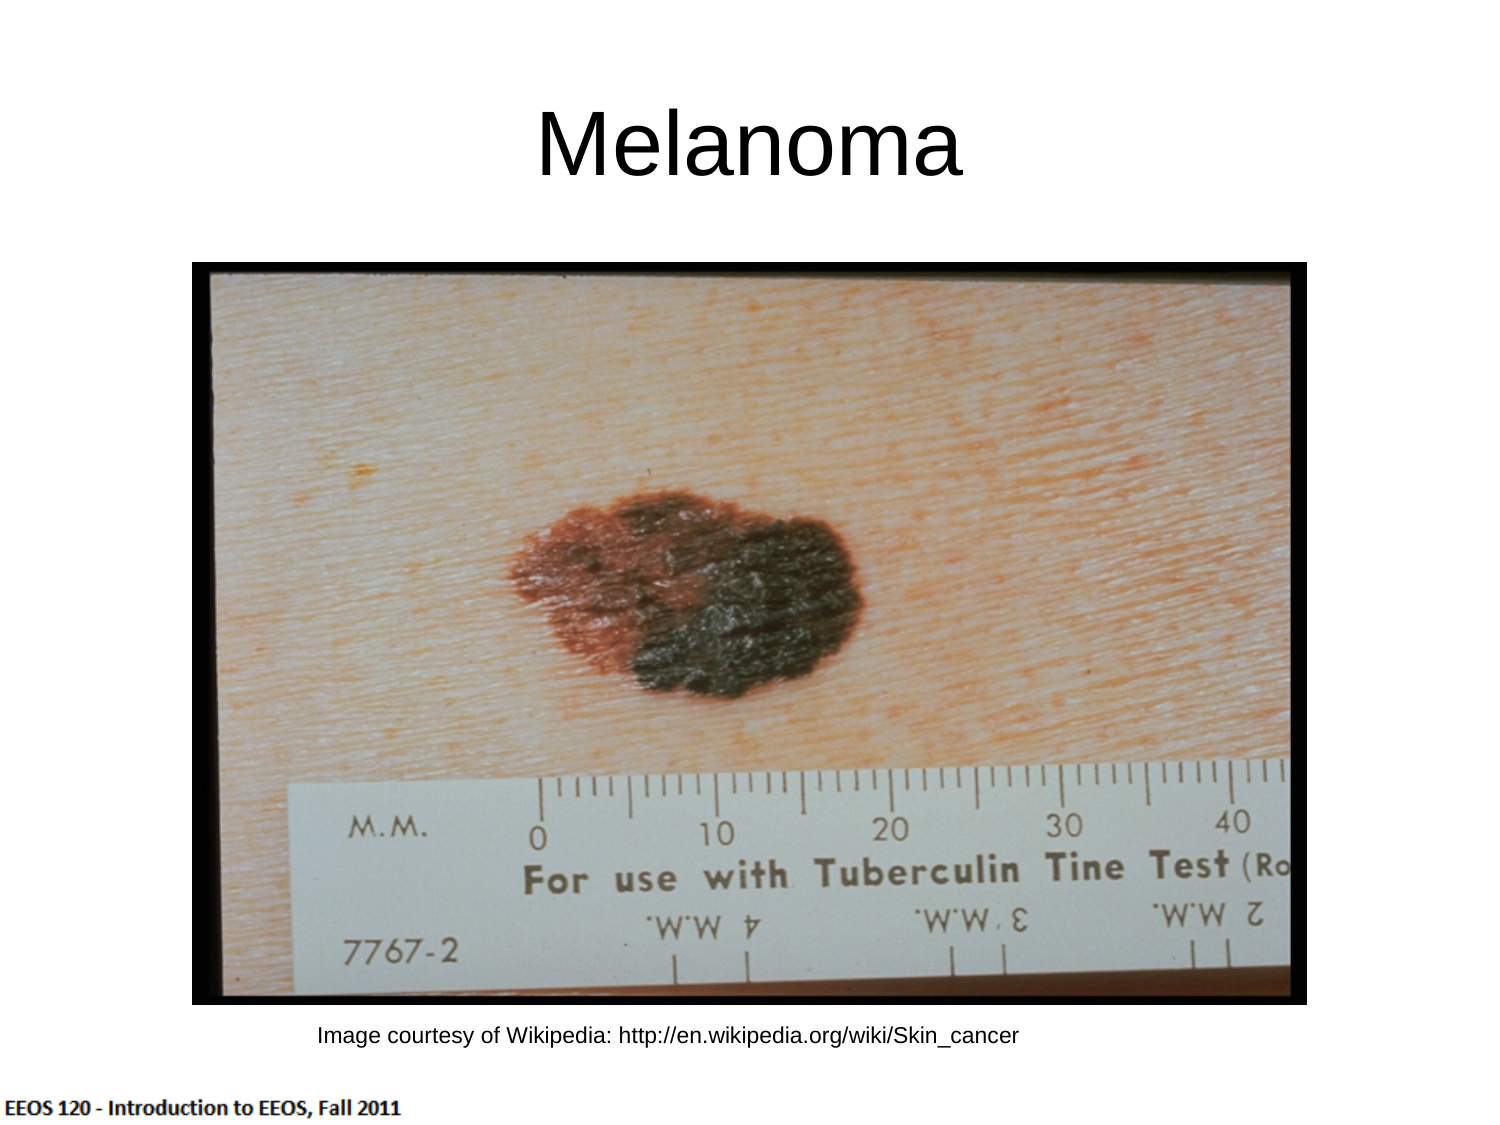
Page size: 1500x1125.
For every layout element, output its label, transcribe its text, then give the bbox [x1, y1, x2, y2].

text_box Image courtesy of Wikipedia: http://en.wikipedia.org/wiki/Skin_cancer [302, 1012, 1036, 1056]
text_box [192, 262, 1307, 1006]
picture [0, 1090, 406, 1125]
title Melanoma [75, 45, 1426, 233]
